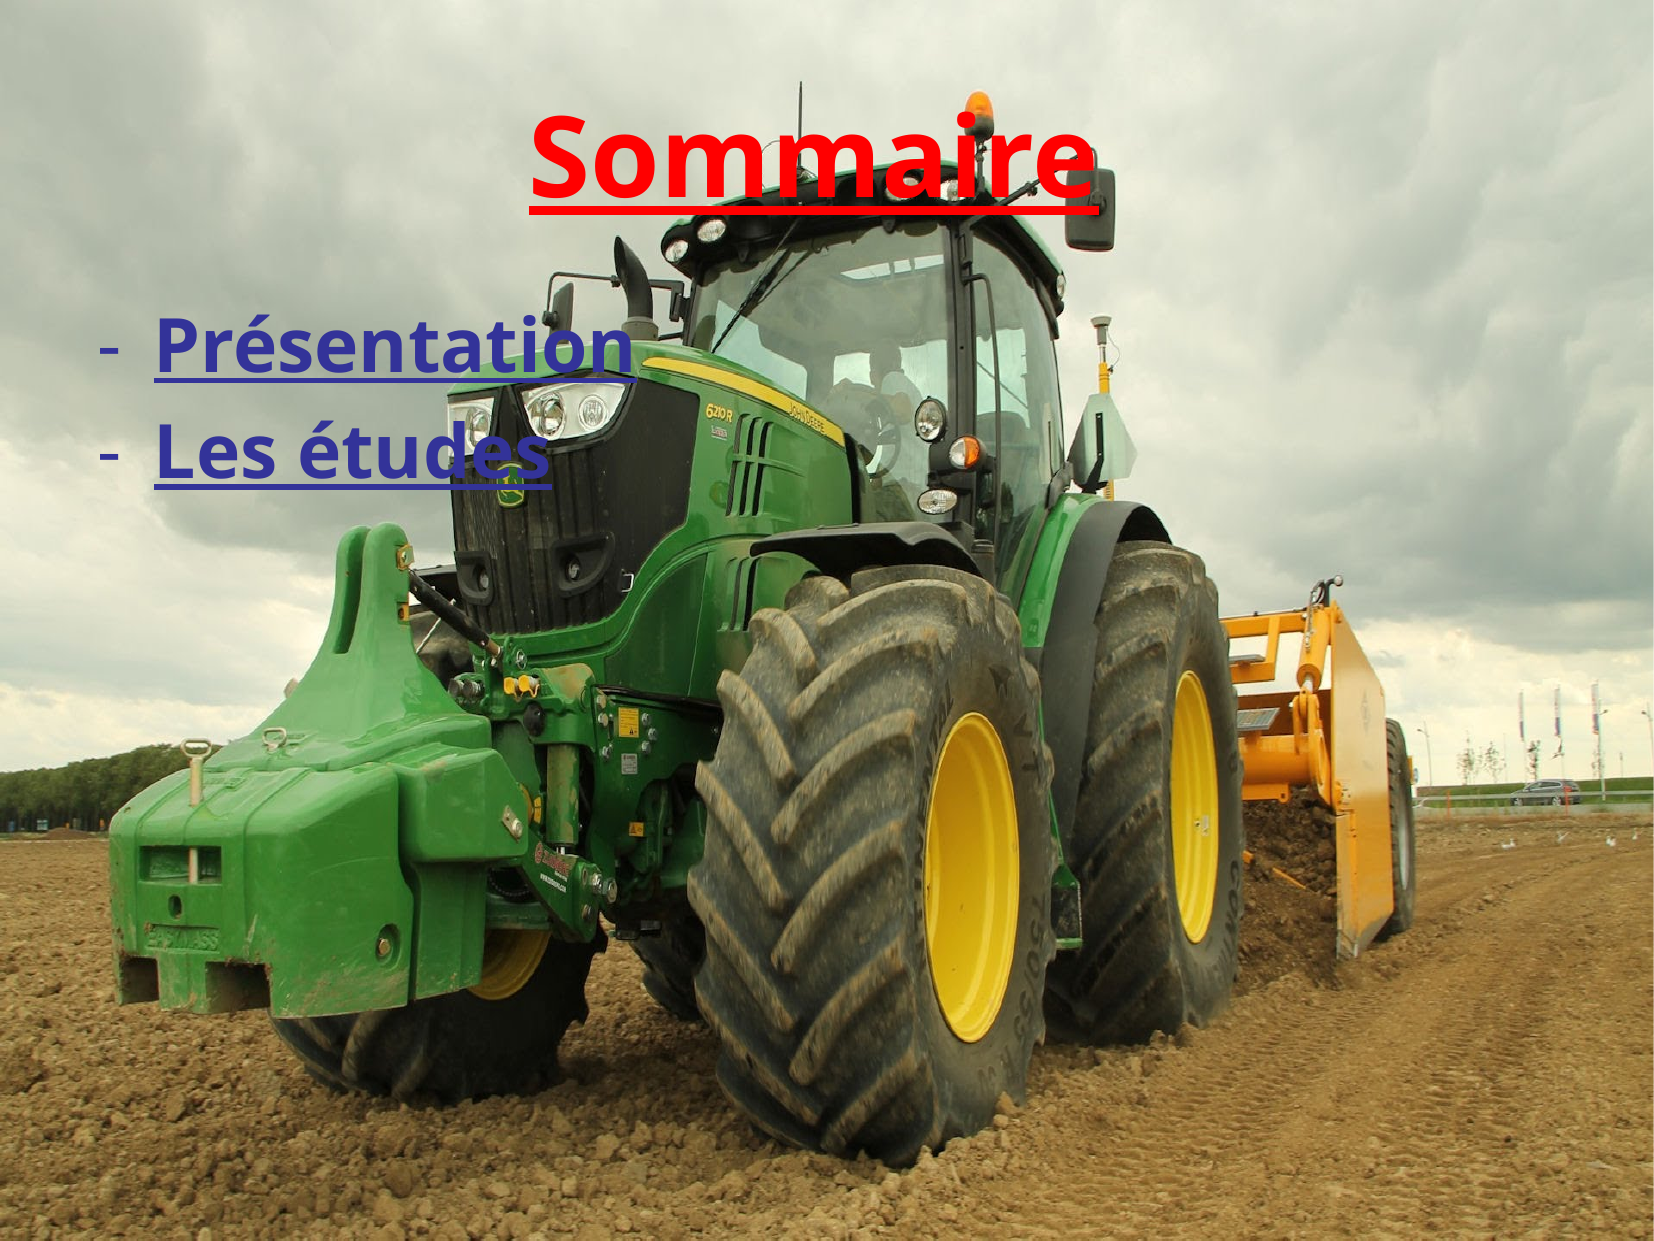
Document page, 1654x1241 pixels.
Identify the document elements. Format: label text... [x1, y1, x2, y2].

picture [0, 0, 1654, 1241]
list Présentation Les études [82, 289, 1571, 1108]
title Sommaire [82, 49, 1571, 257]
